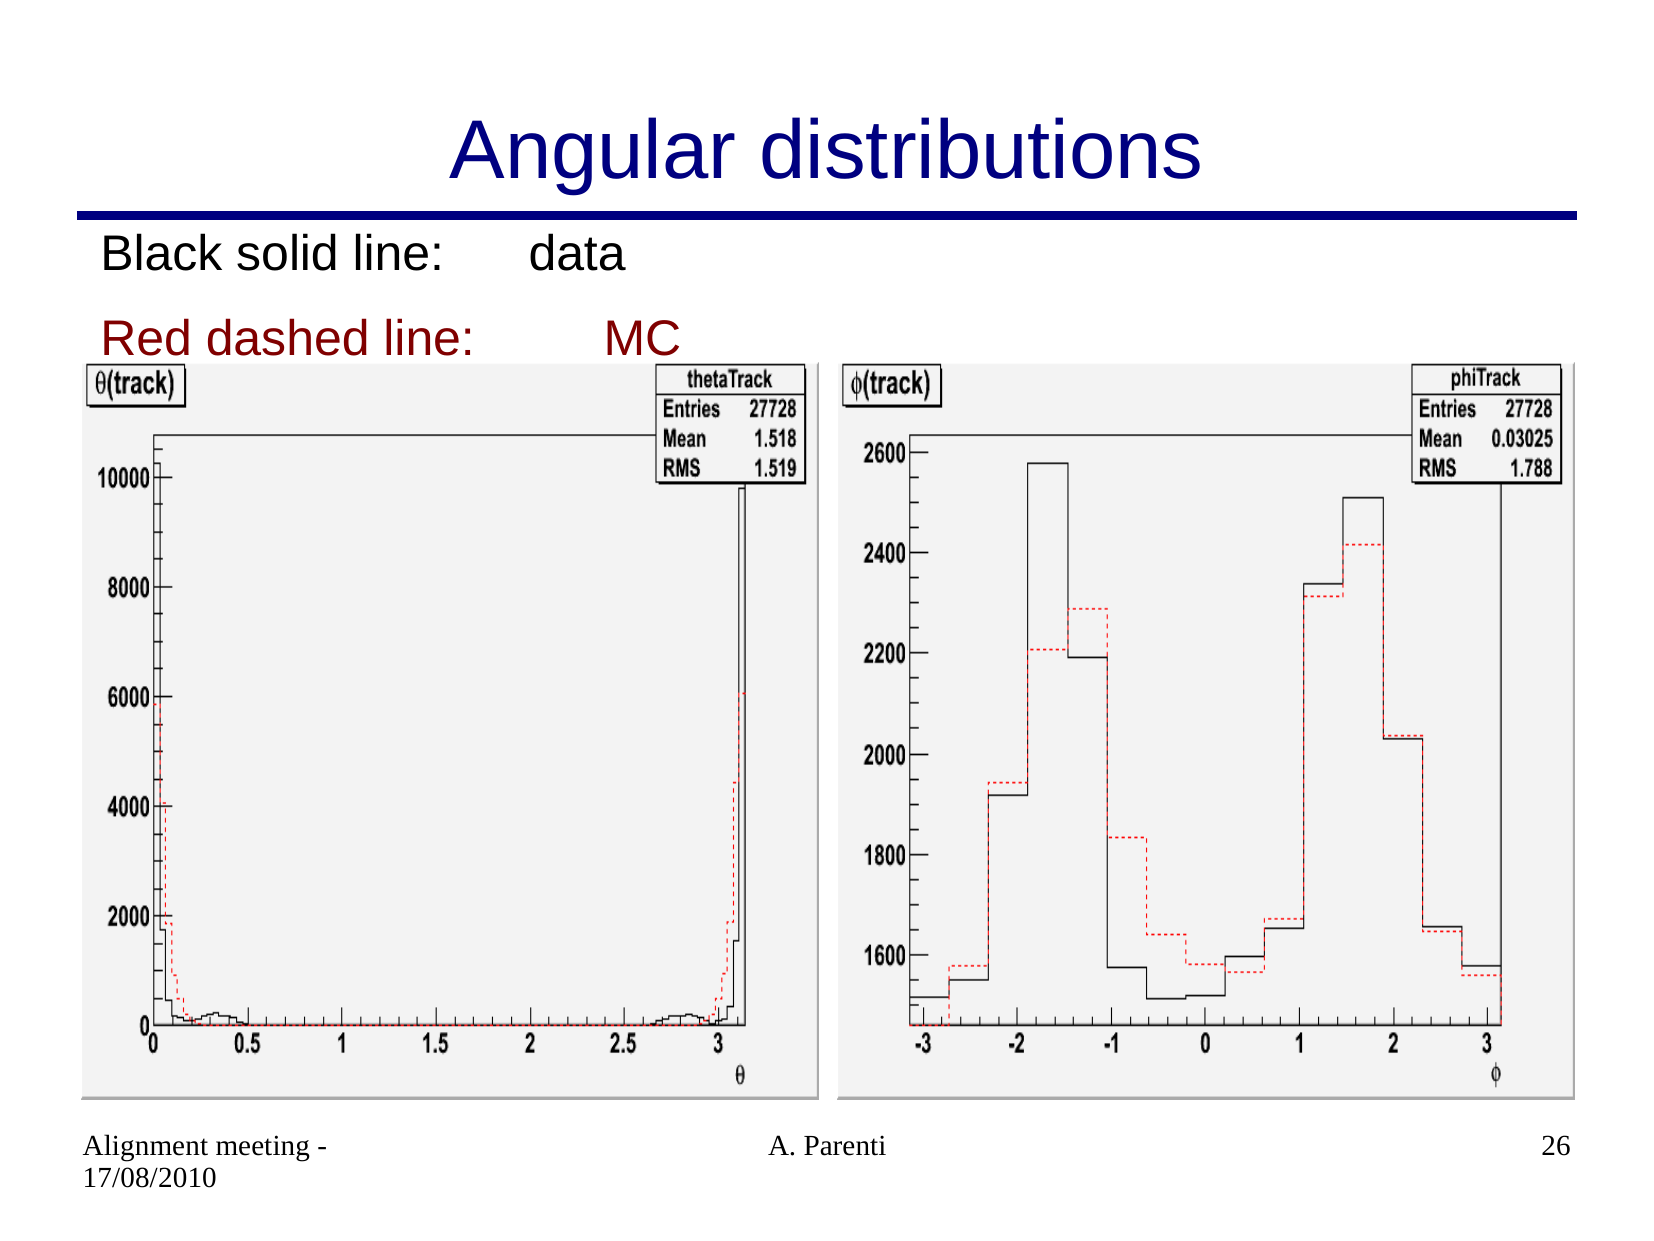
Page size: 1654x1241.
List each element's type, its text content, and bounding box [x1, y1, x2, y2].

picture [836, 361, 1575, 1100]
title Angular distributions [82, 75, 1571, 225]
picture [80, 361, 819, 1100]
list Black solid line: data Red dashed line: MC [82, 225, 1571, 1109]
